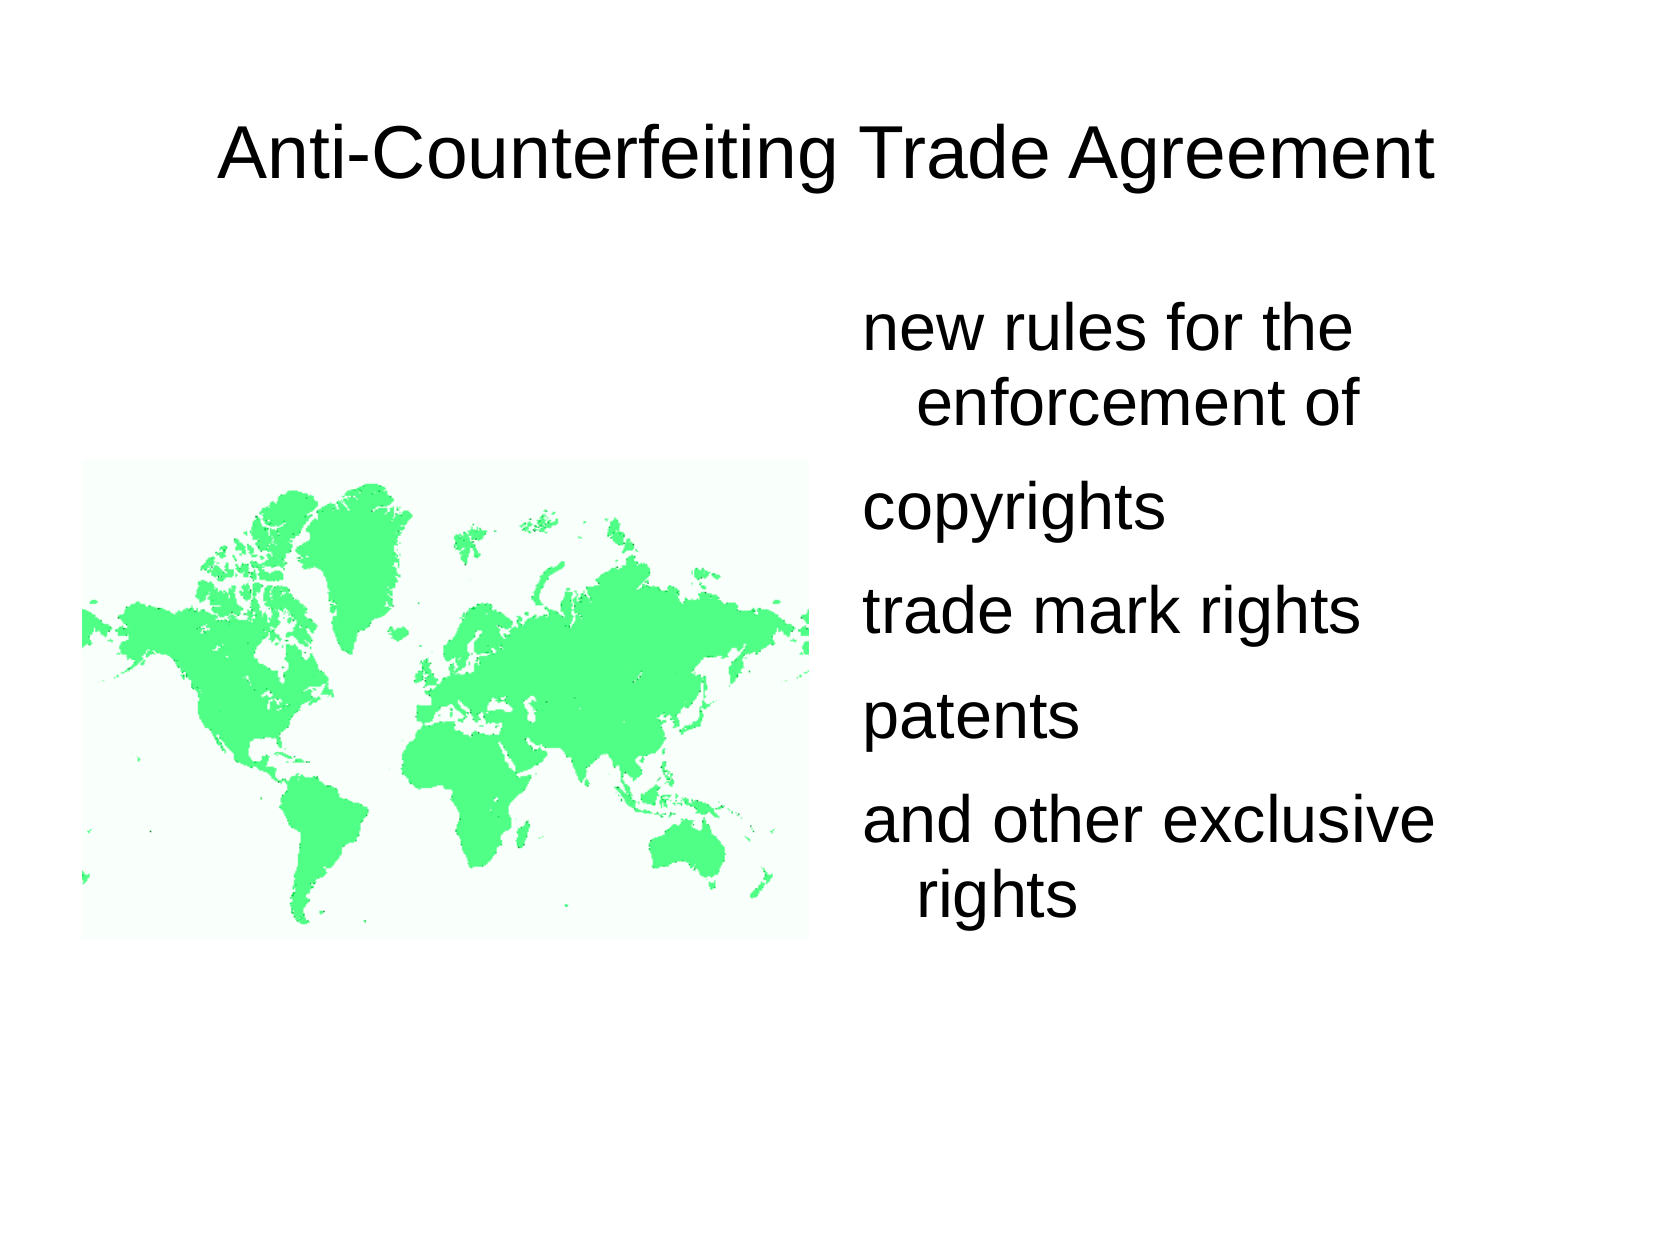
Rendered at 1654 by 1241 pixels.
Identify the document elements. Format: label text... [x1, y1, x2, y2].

picture [82, 460, 809, 939]
list new rules for the enforcement of copyrights trade mark rights patents and other exclusive rights [845, 290, 1572, 1109]
title Anti-Counterfeiting Trade Agreement [82, 49, 1571, 257]
